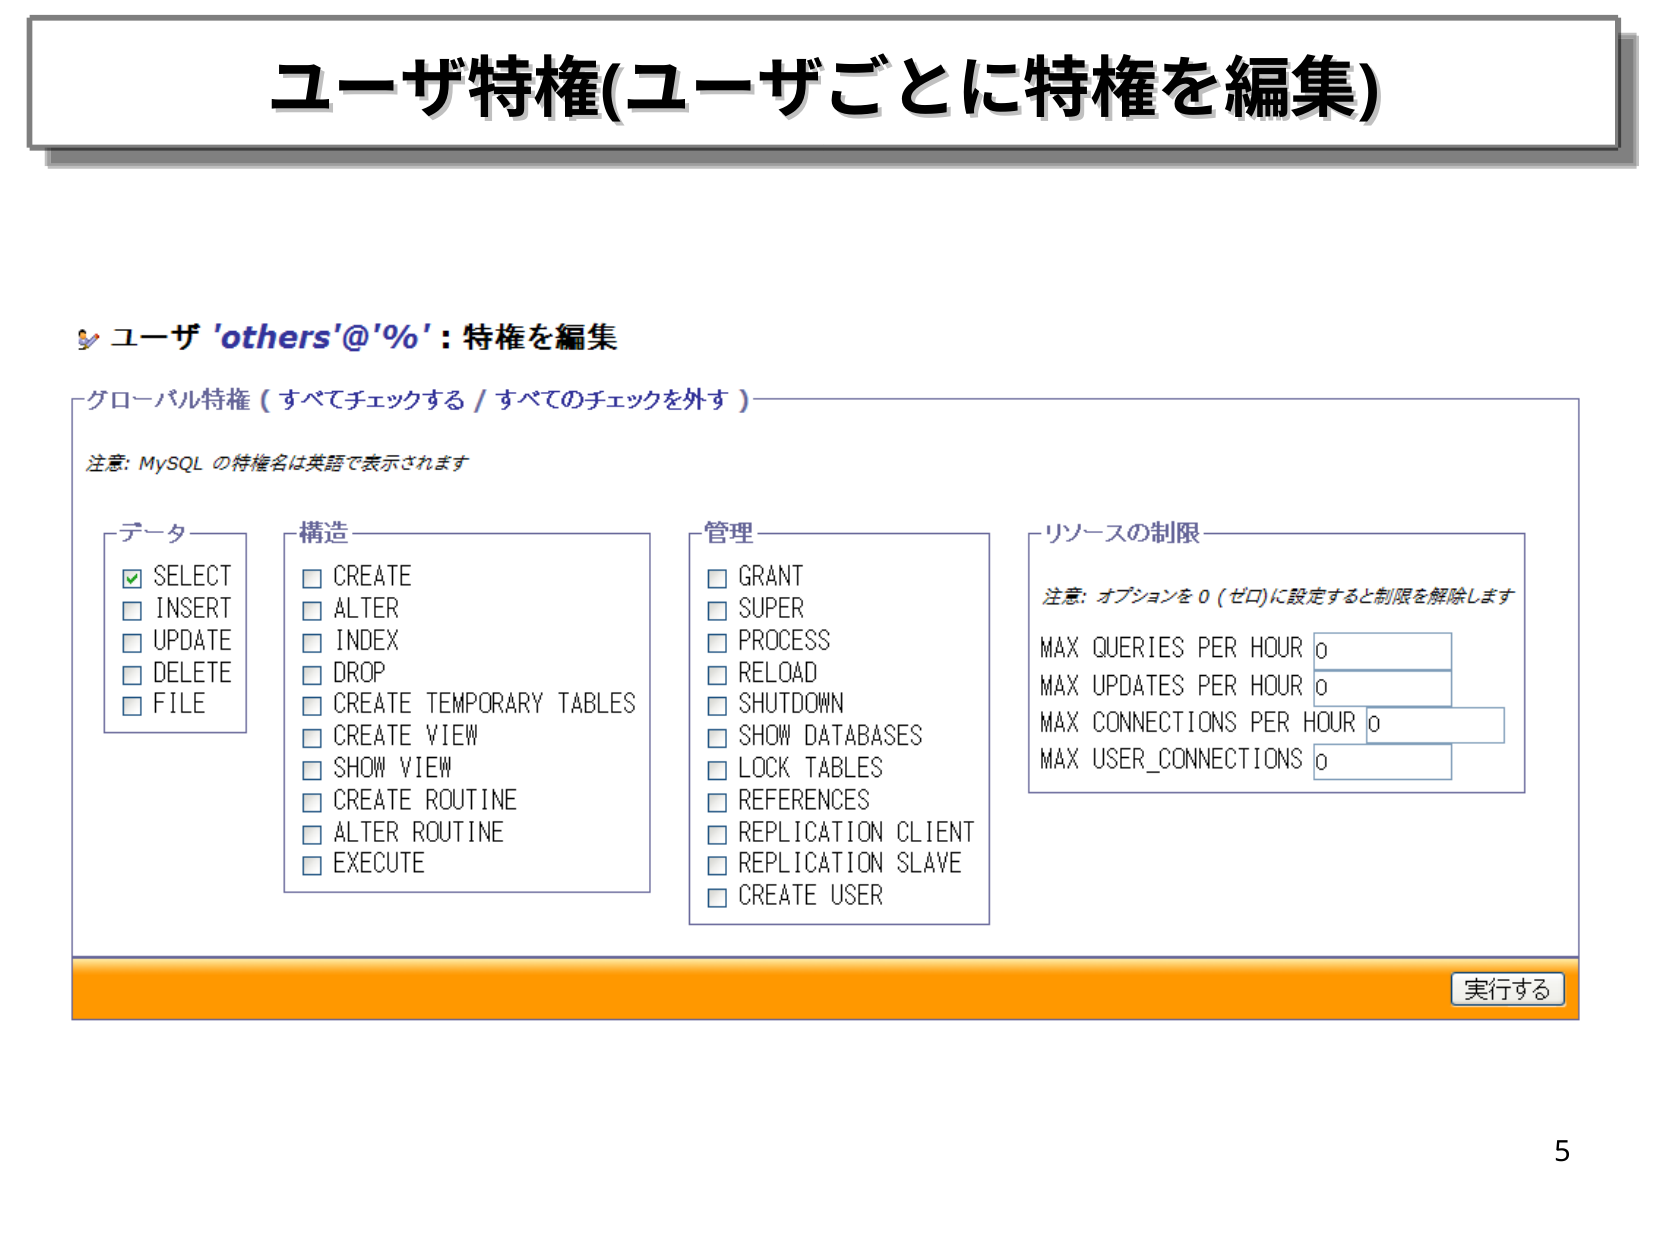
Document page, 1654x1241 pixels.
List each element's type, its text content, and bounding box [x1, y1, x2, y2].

picture [57, 290, 1593, 1022]
text_box ユーザ特権(ユーザごとに特権を編集) [29, 17, 1619, 148]
